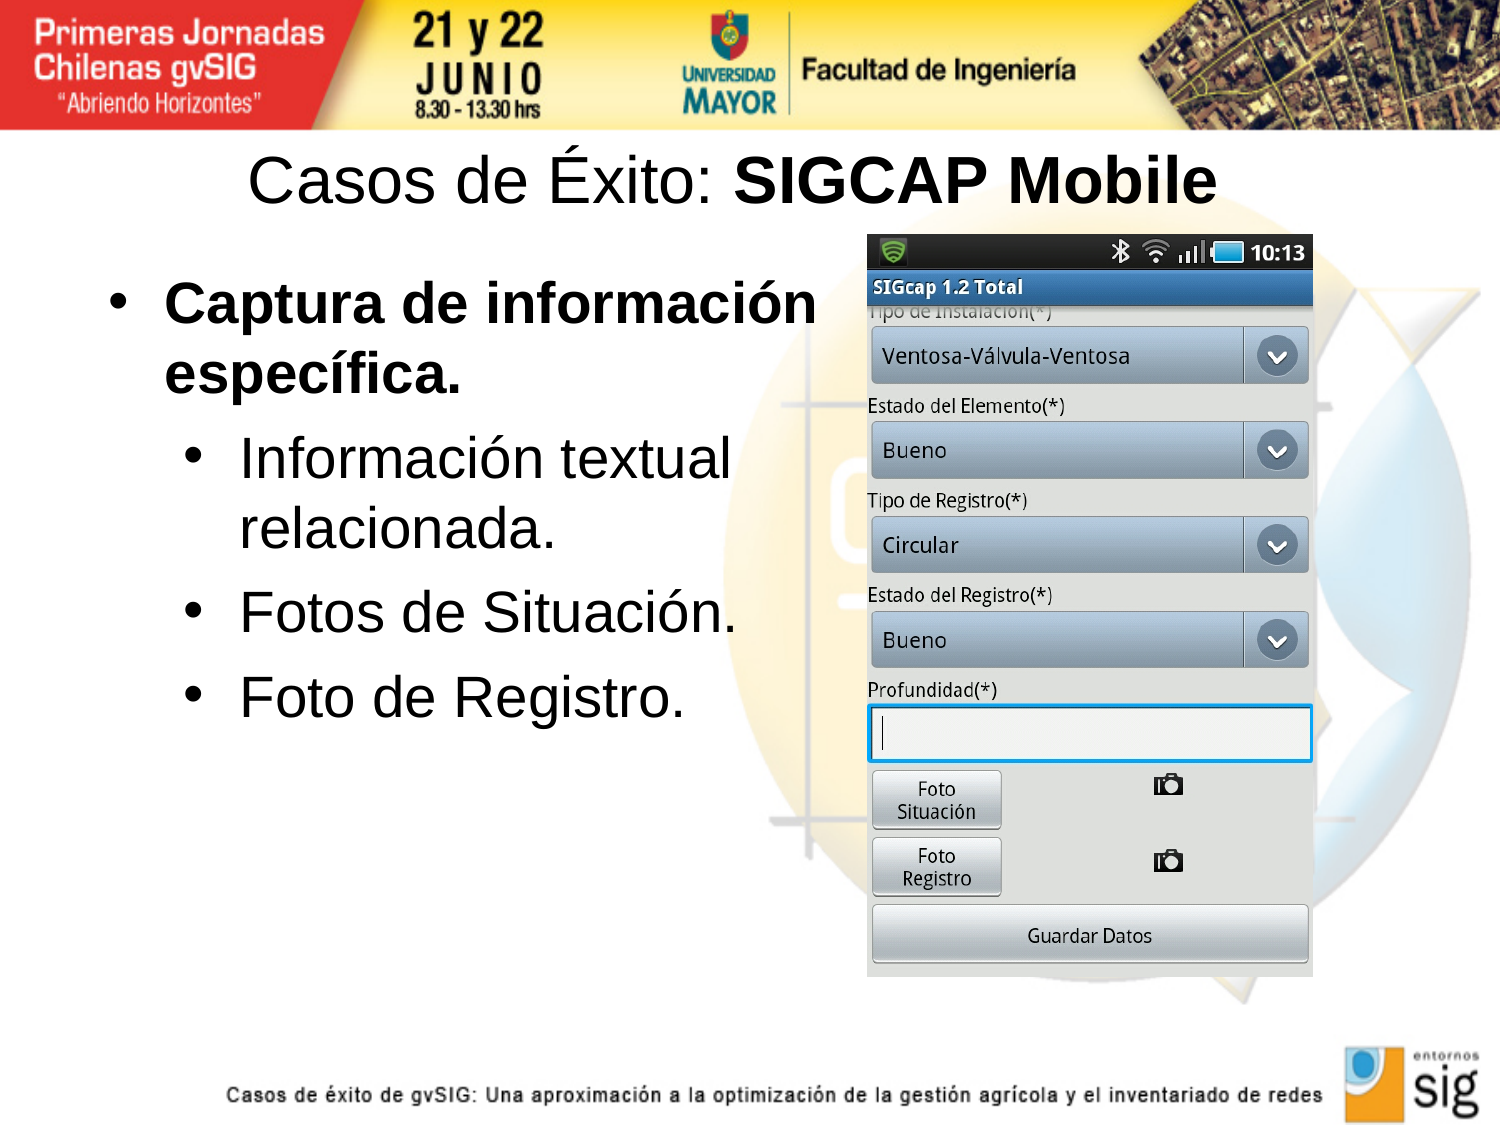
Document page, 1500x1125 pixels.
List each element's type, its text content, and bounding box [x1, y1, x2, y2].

list [70, 222, 938, 711]
text_box Captura de información específica. Información textual relacionada. Fotos de Situación. Foto de Registro. [93, 257, 856, 906]
title Casos de Éxito: SIGCAP Mobile [58, 93, 1409, 261]
picture [0, 0, 1500, 1125]
